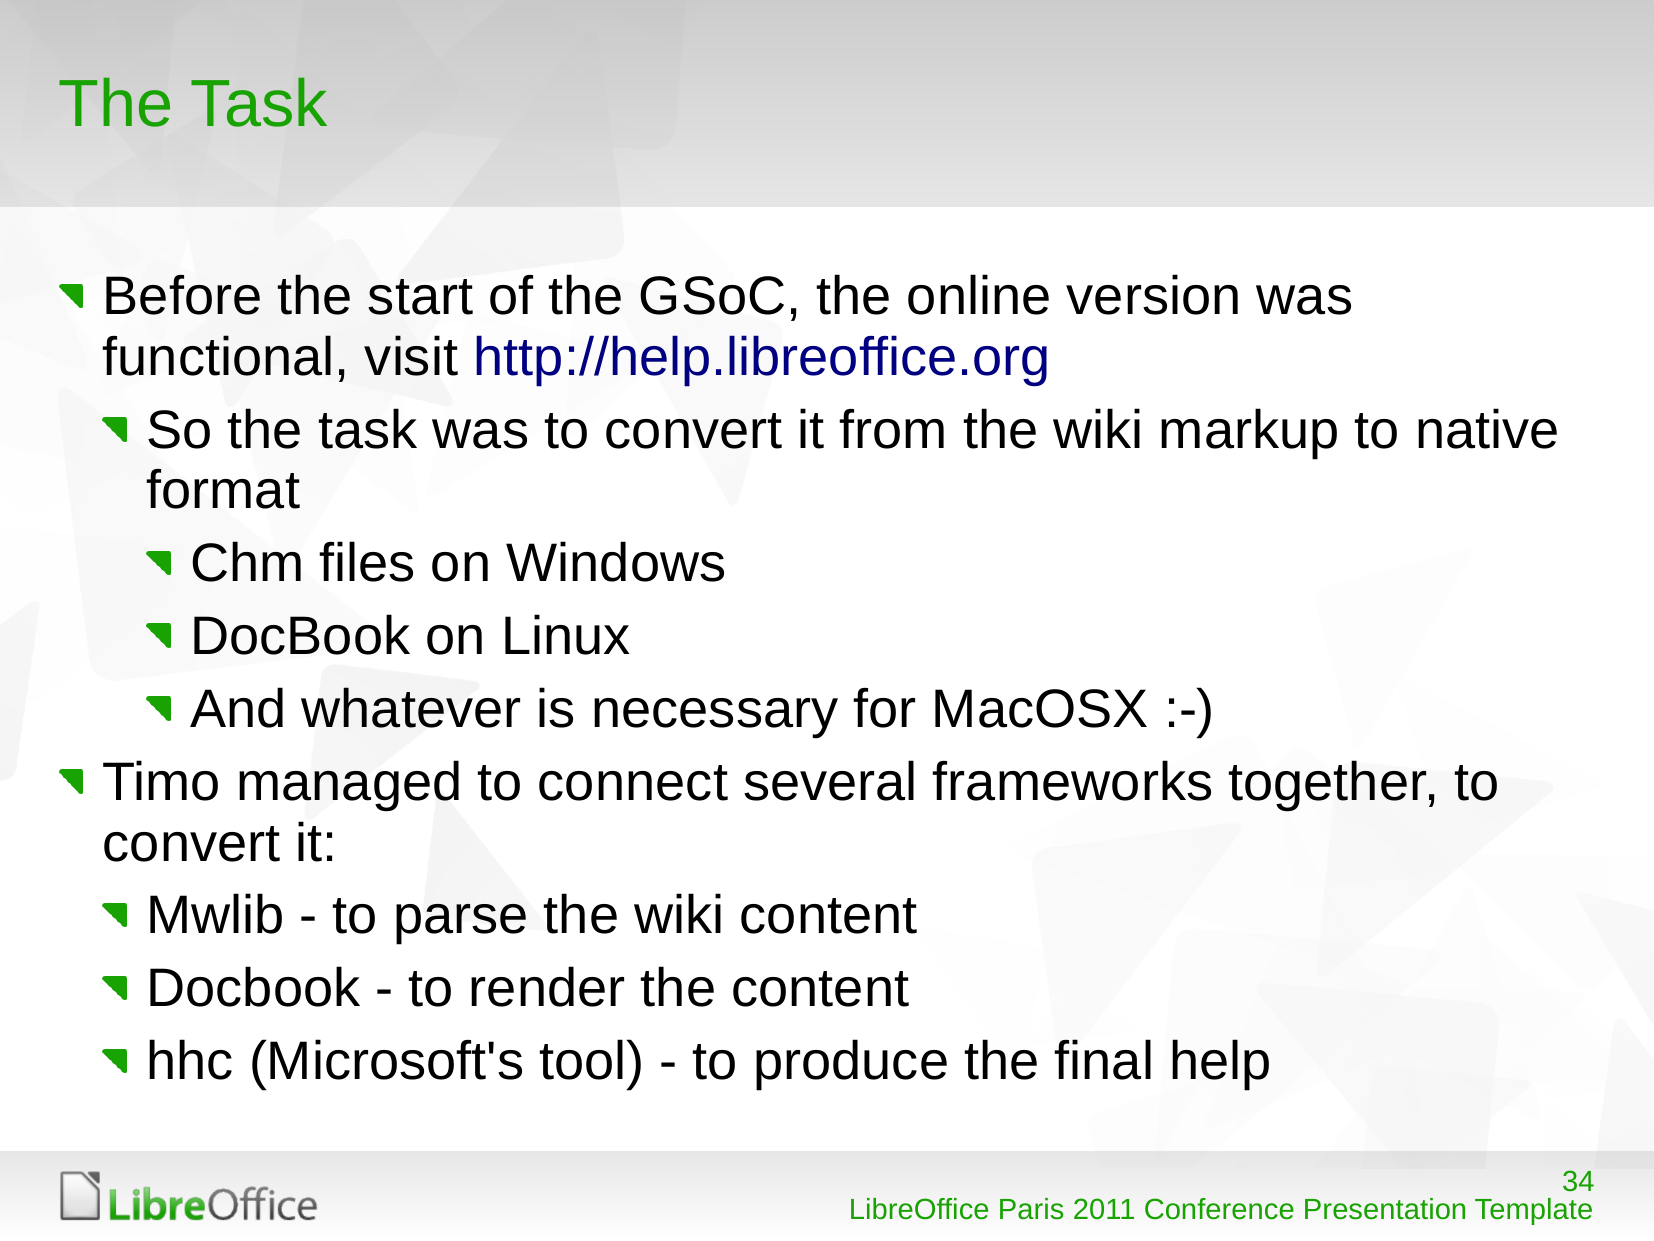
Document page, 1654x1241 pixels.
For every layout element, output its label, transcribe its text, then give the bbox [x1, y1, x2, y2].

list Before the start of the GSoC, the online version was functional, visit http://help.libreoffice.org So the task was to convert it from the wiki markup to native format Chm files on Windows DocBook on Linux And whatever is necessary for MacOSX :-) Timo managed to connect several frameworks together, to convert it: Mwlib - to parse the wiki content Docbook - to render the content hhc (Microsoft's tool) - to produce the final help [59, 265, 1595, 1092]
picture [915, 548, 1654, 1169]
picture [41, 1152, 337, 1240]
picture [0, 0, 783, 931]
title The Task [59, 29, 1595, 178]
